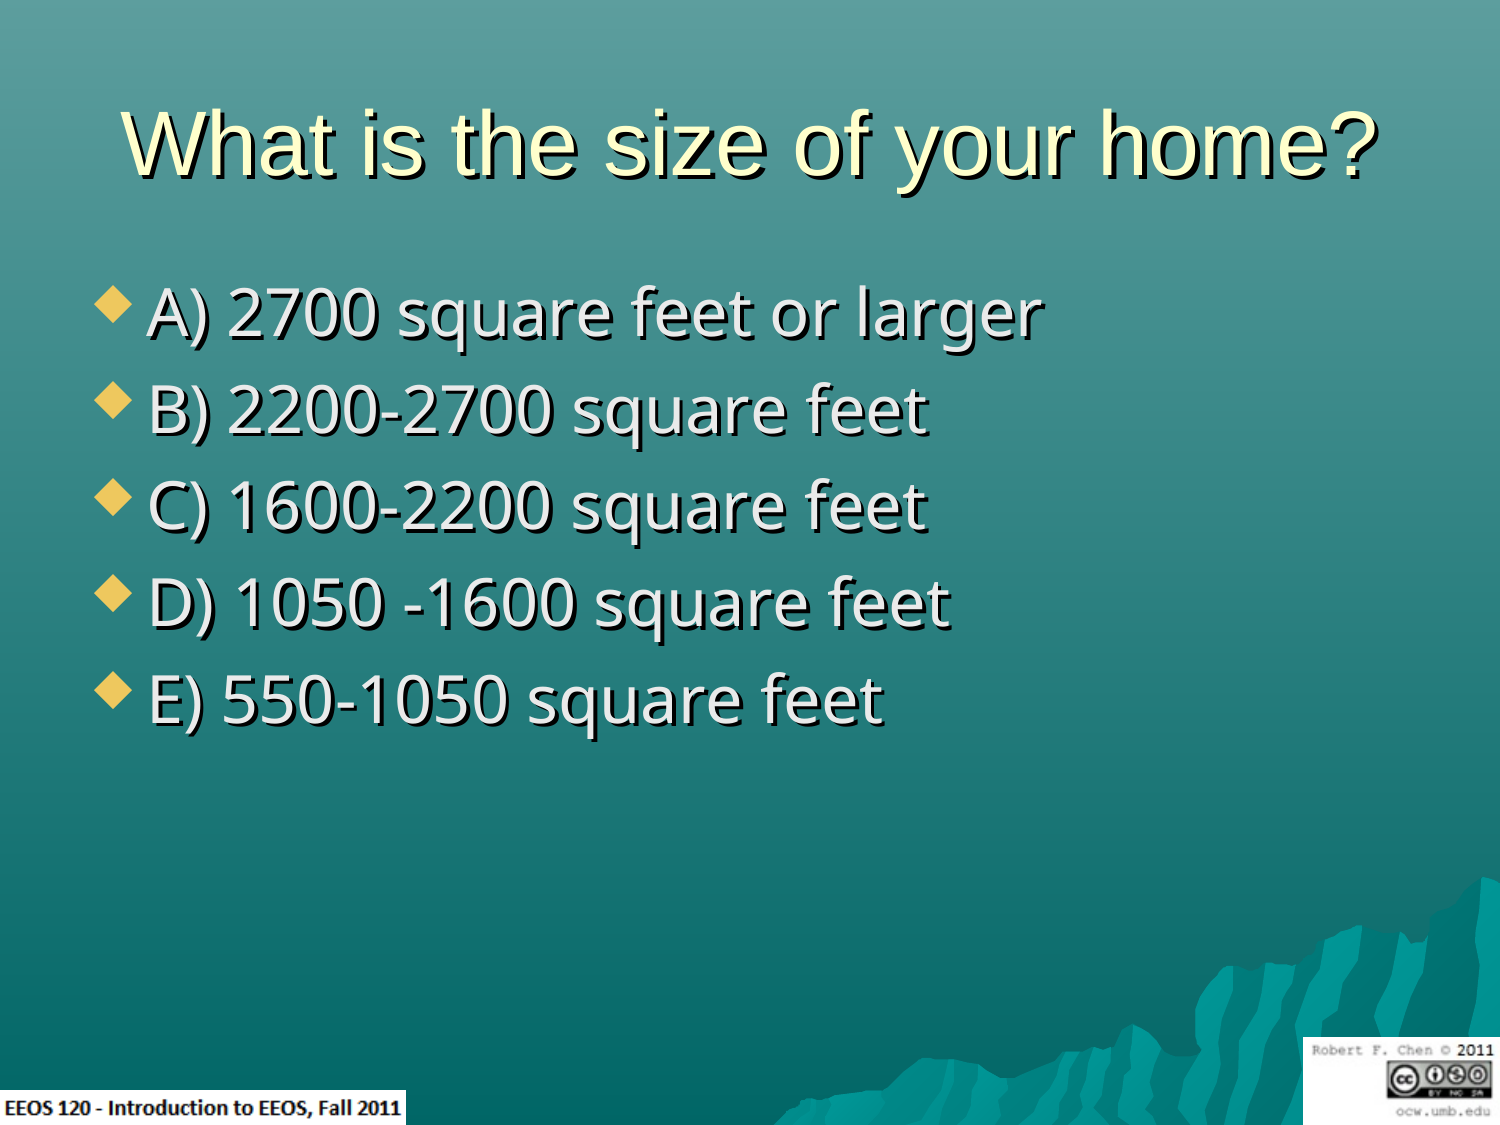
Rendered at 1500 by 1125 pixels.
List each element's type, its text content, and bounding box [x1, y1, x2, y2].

picture [0, 1090, 406, 1125]
list A) 2700 square feet or larger B) 2200-2700 square feet C) 1600-2200 square feet D) 1050 -1600 square feet E) 550-1050 square feet [75, 262, 1426, 1006]
picture [1303, 1037, 1500, 1125]
title What is the size of your home? [75, 45, 1426, 233]
